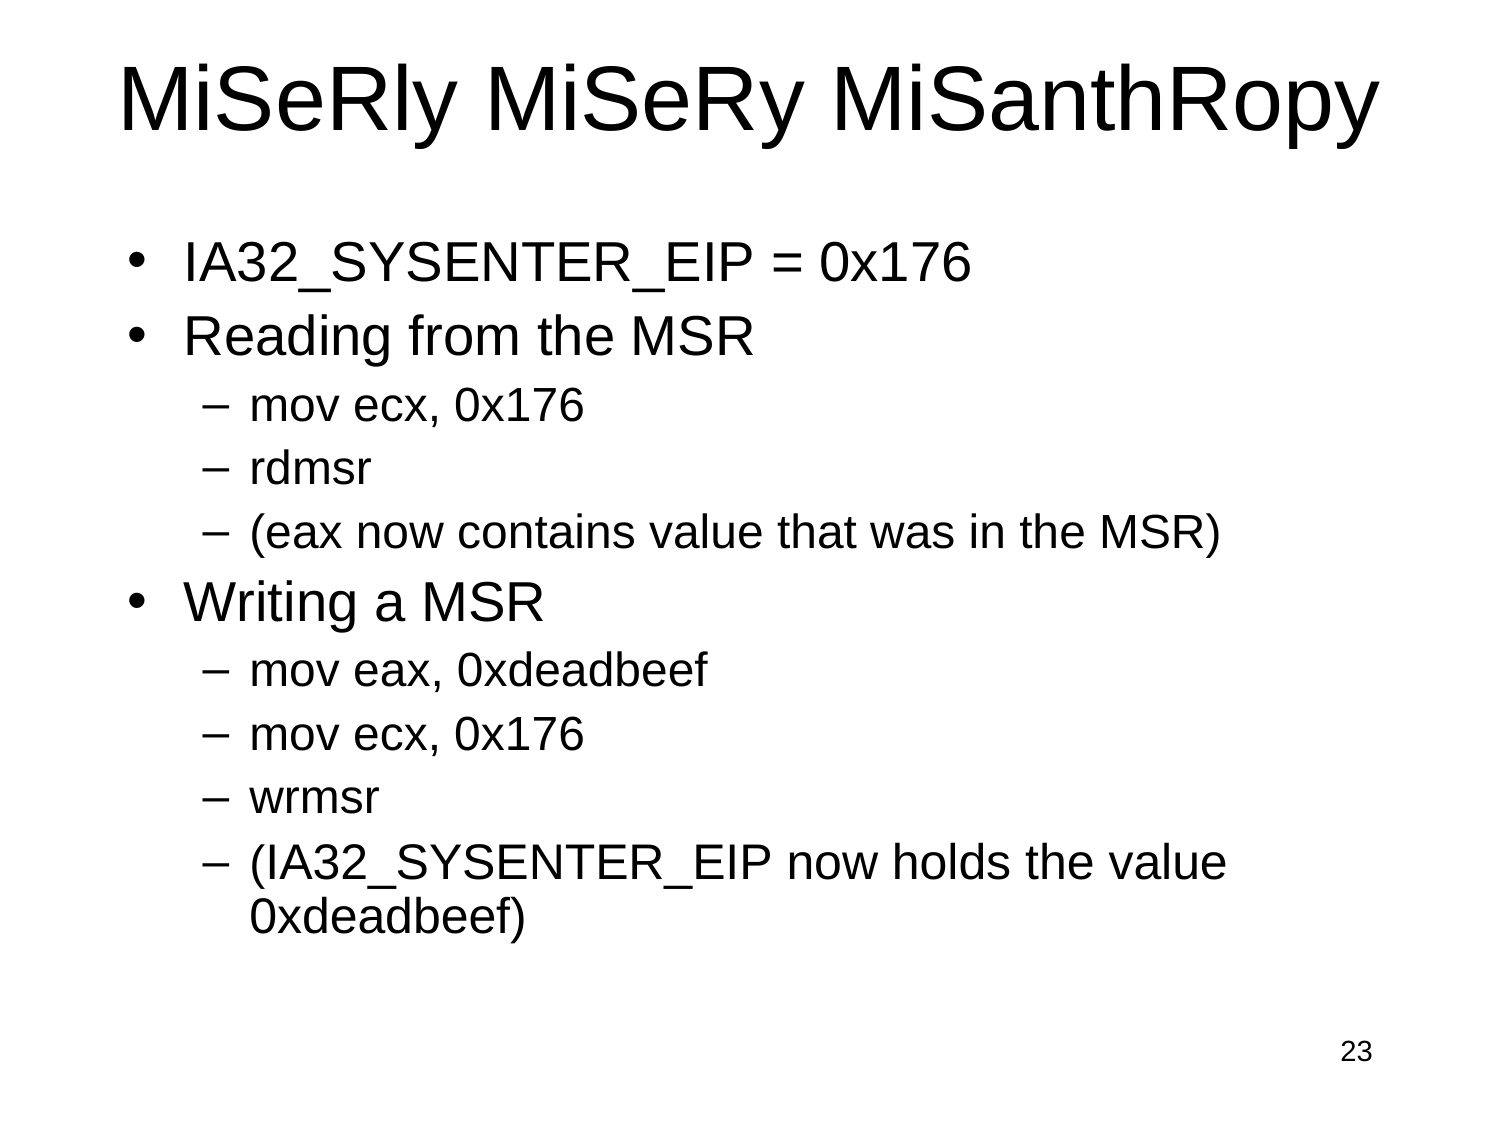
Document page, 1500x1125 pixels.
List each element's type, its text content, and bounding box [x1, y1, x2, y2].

list IA32_SYSENTER_EIP = 0x176 Reading from the MSR mov ecx, 0x176 rdmsr (eax now contains value that was in the MSR) Writing a MSR mov eax, 0xdeadbeef mov ecx, 0x176 wrmsr (IA32_SYSENTER_EIP now holds the value 0xdeadbeef) [112, 224, 1388, 1000]
text_box <number> [1074, 1025, 1388, 1101]
title MiSeRly MiSeRy MiSanthRopy [0, 0, 1500, 188]
